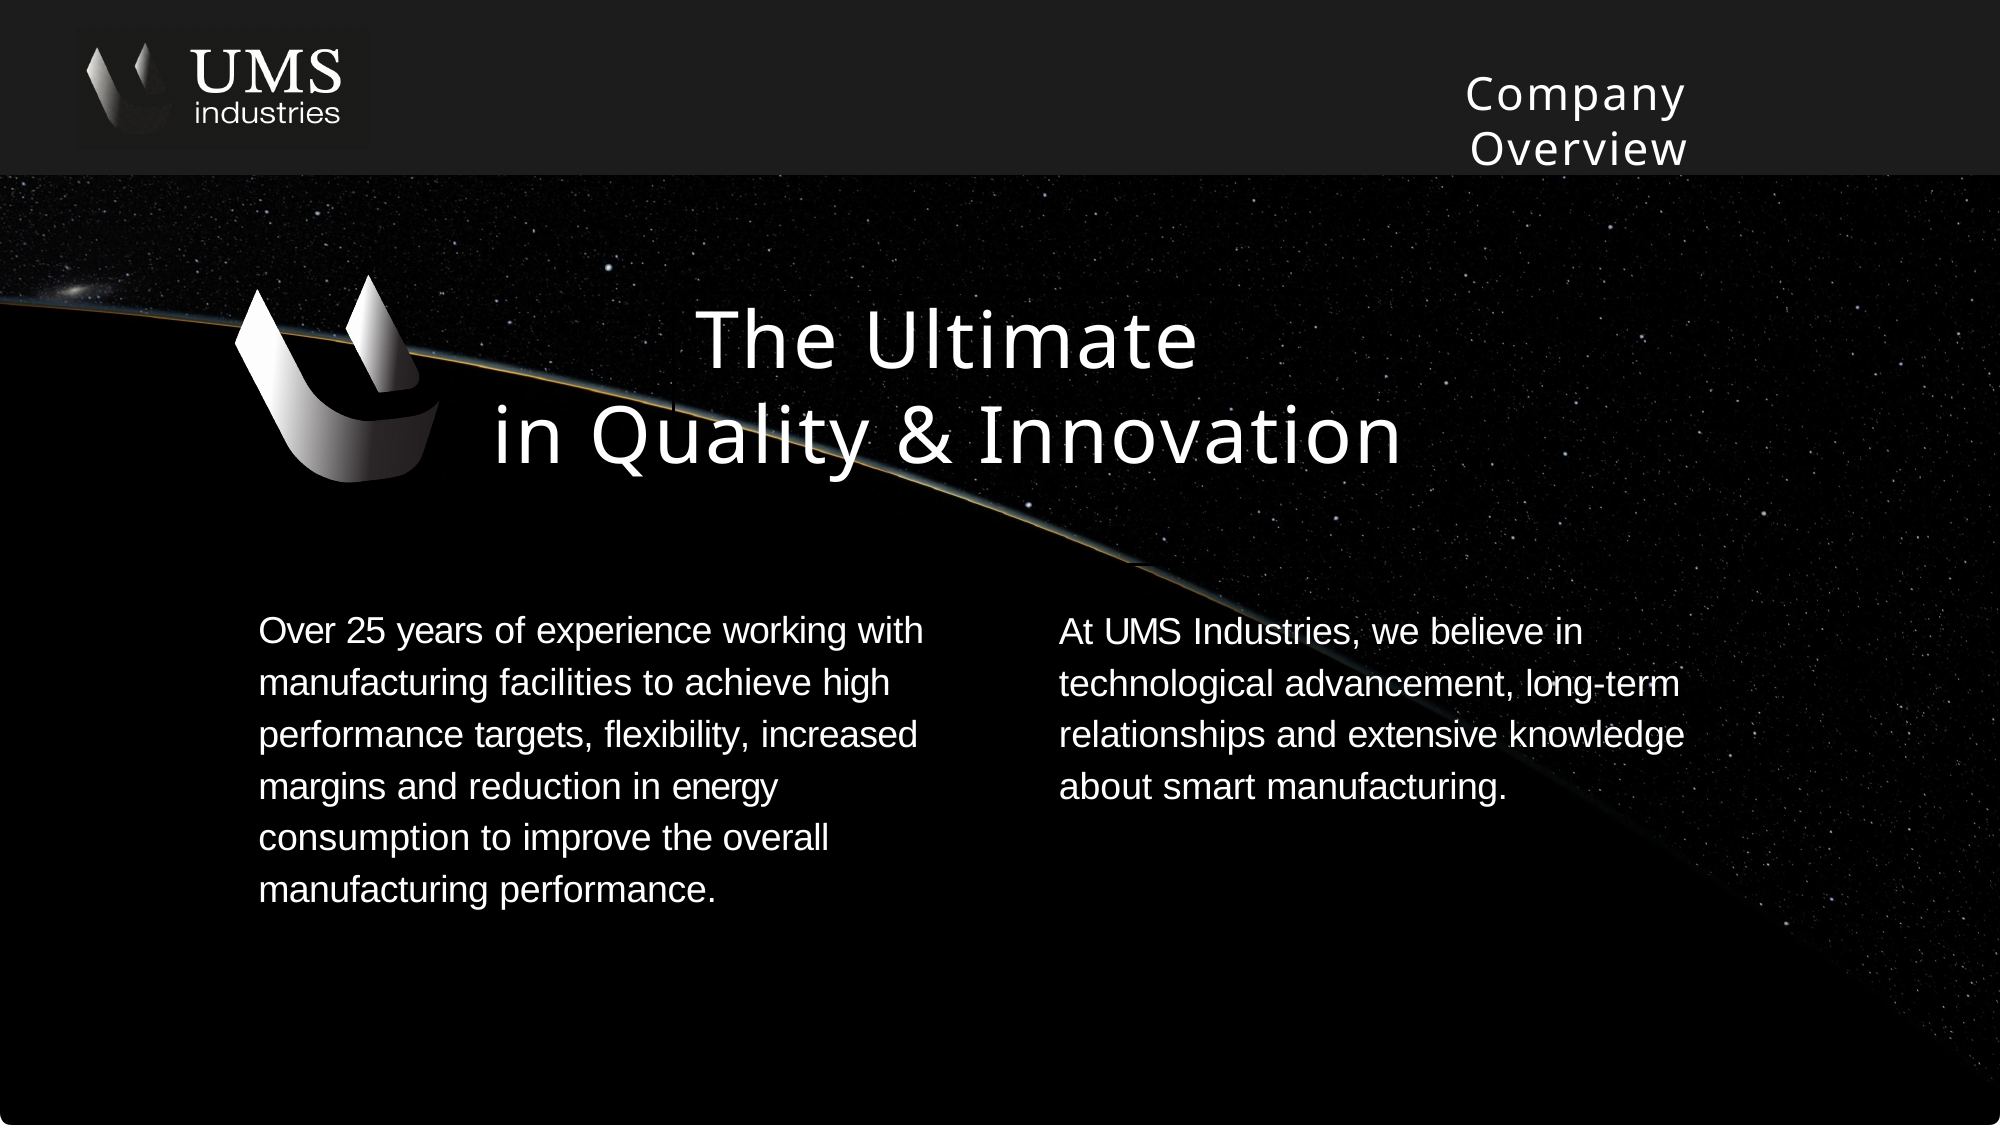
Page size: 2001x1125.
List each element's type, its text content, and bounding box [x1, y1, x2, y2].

picture [0, 175, 2000, 1125]
title The Ultimate in Quality & Innovation [490, 287, 1418, 482]
text_box Over 25 years of experience working with manufacturing facilities to achieve high performance targets, flexibility, increased margins and reduction in energy consumption to improve the overall manufacturing performance. [213, 571, 988, 911]
text_box At UMS Industries, we believe in technological advancement, long-term relationships and extensive knowledge about smart manufacturing. [1014, 571, 1806, 807]
text_box [0, 0, 2000, 175]
picture [76, 27, 369, 150]
text_box Company Overview [1449, 57, 1924, 128]
